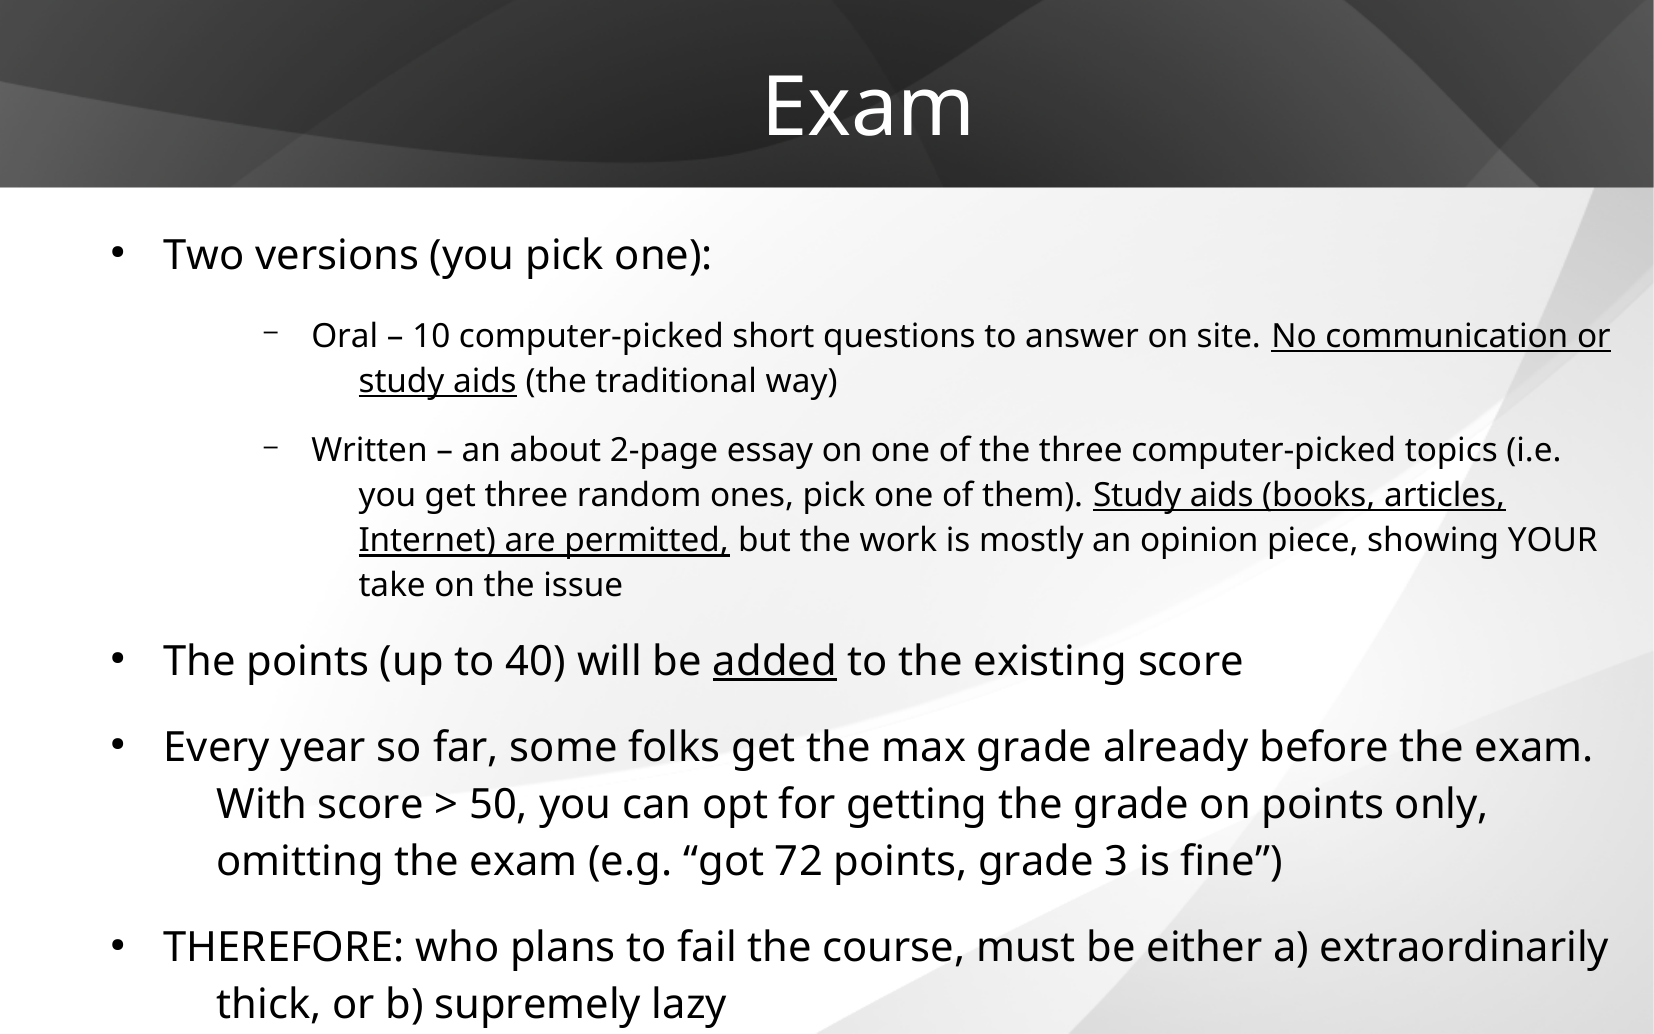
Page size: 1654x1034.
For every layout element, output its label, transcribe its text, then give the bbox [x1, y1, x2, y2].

title Exam [124, 0, 1613, 208]
list Two versions (you pick one): Oral – 10 computer-picked short questions to answer on site. No communication or study aids (the traditional way) Written – an about 2-page essay on one of the three computer-picked topics (i.e. you get three random ones, pick one of them). Study aids (books, articles, Internet) are permitted, but the work is mostly an opinion piece, showing YOUR take on the issue The points (up to 40) will be added to the existing score Every year so far, some folks get the max grade already before the exam. With score > 50, you can opt for getting the grade on points only, omitting the exam (e.g. “got 72 points, grade 3 is fine”) THEREFORE: who plans to fail the course, must be either a) extraordinarily thick, or b) supremely lazy [75, 225, 1613, 1013]
picture [0, 0, 1654, 1034]
